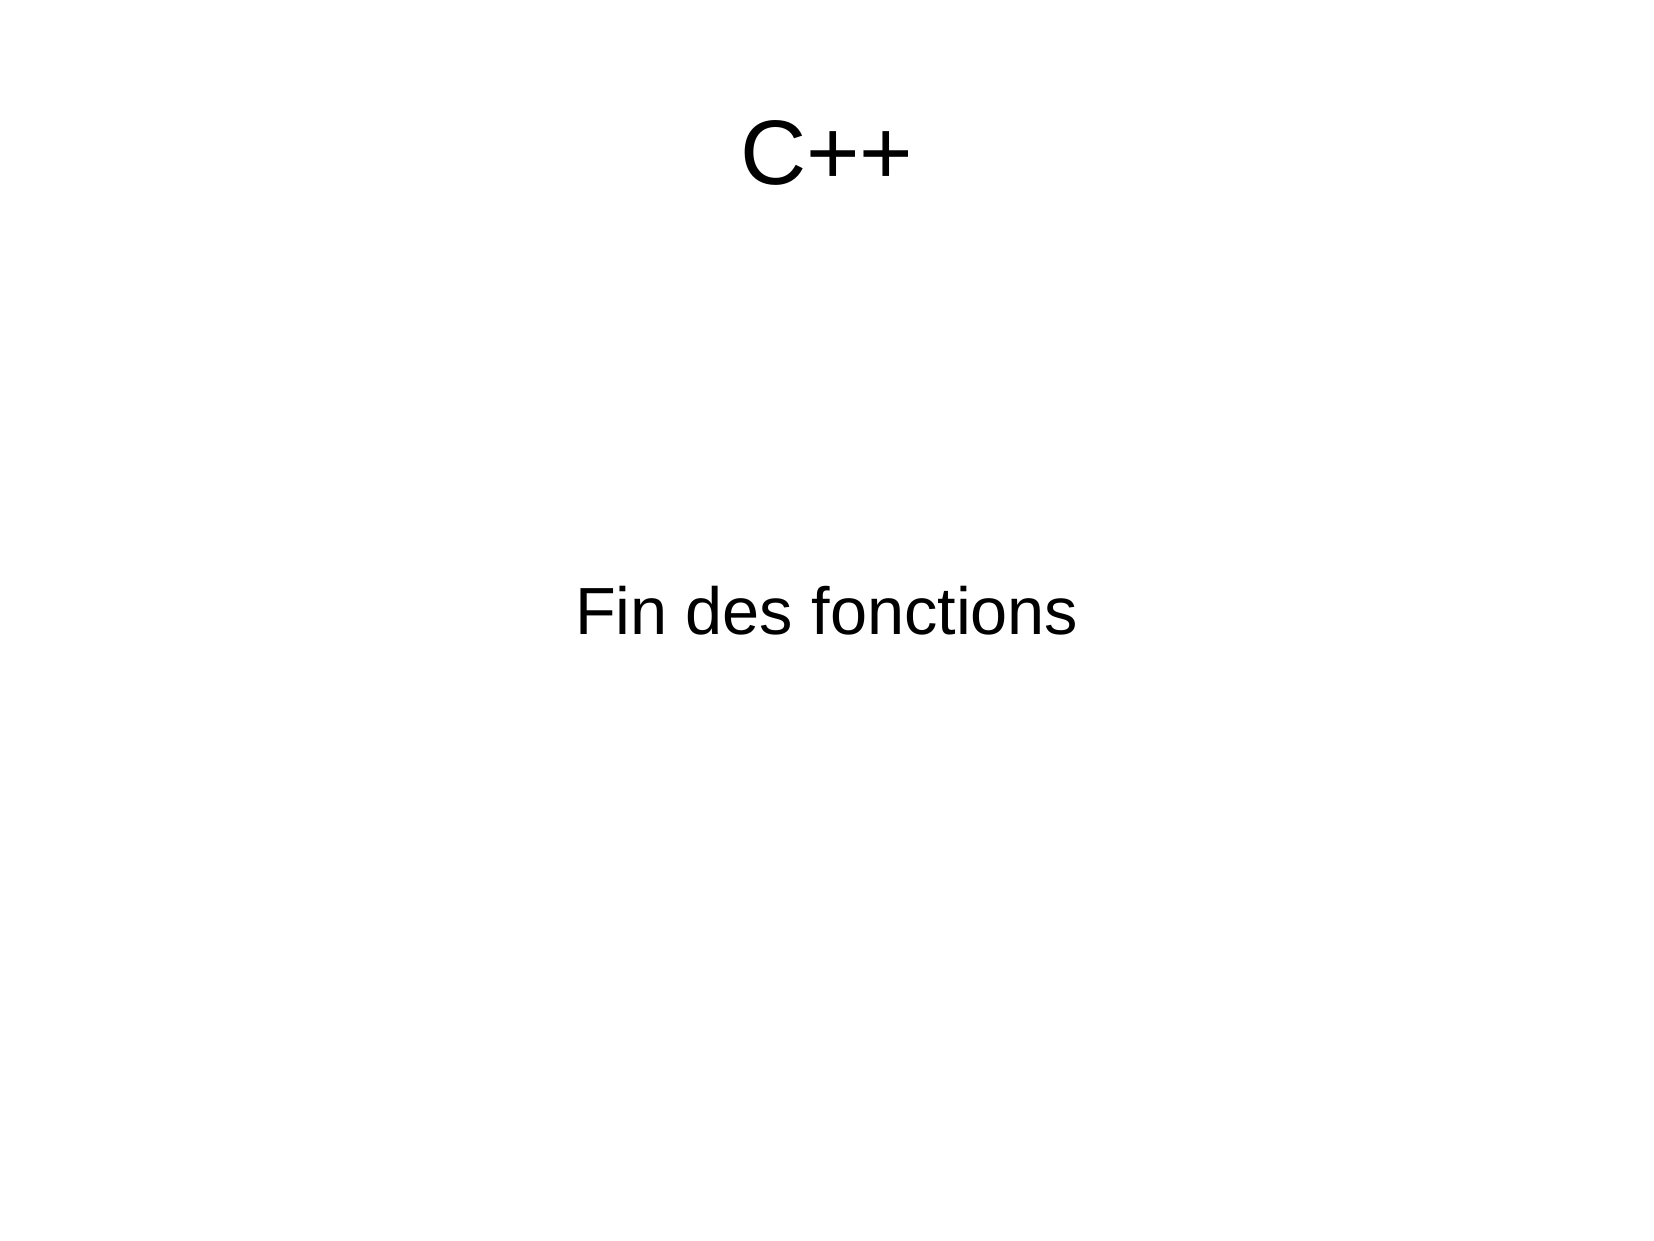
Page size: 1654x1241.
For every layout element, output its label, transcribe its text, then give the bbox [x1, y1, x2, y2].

title C++ [82, 49, 1571, 218]
text_box Fin des fonctions [0, 218, 1654, 1004]
